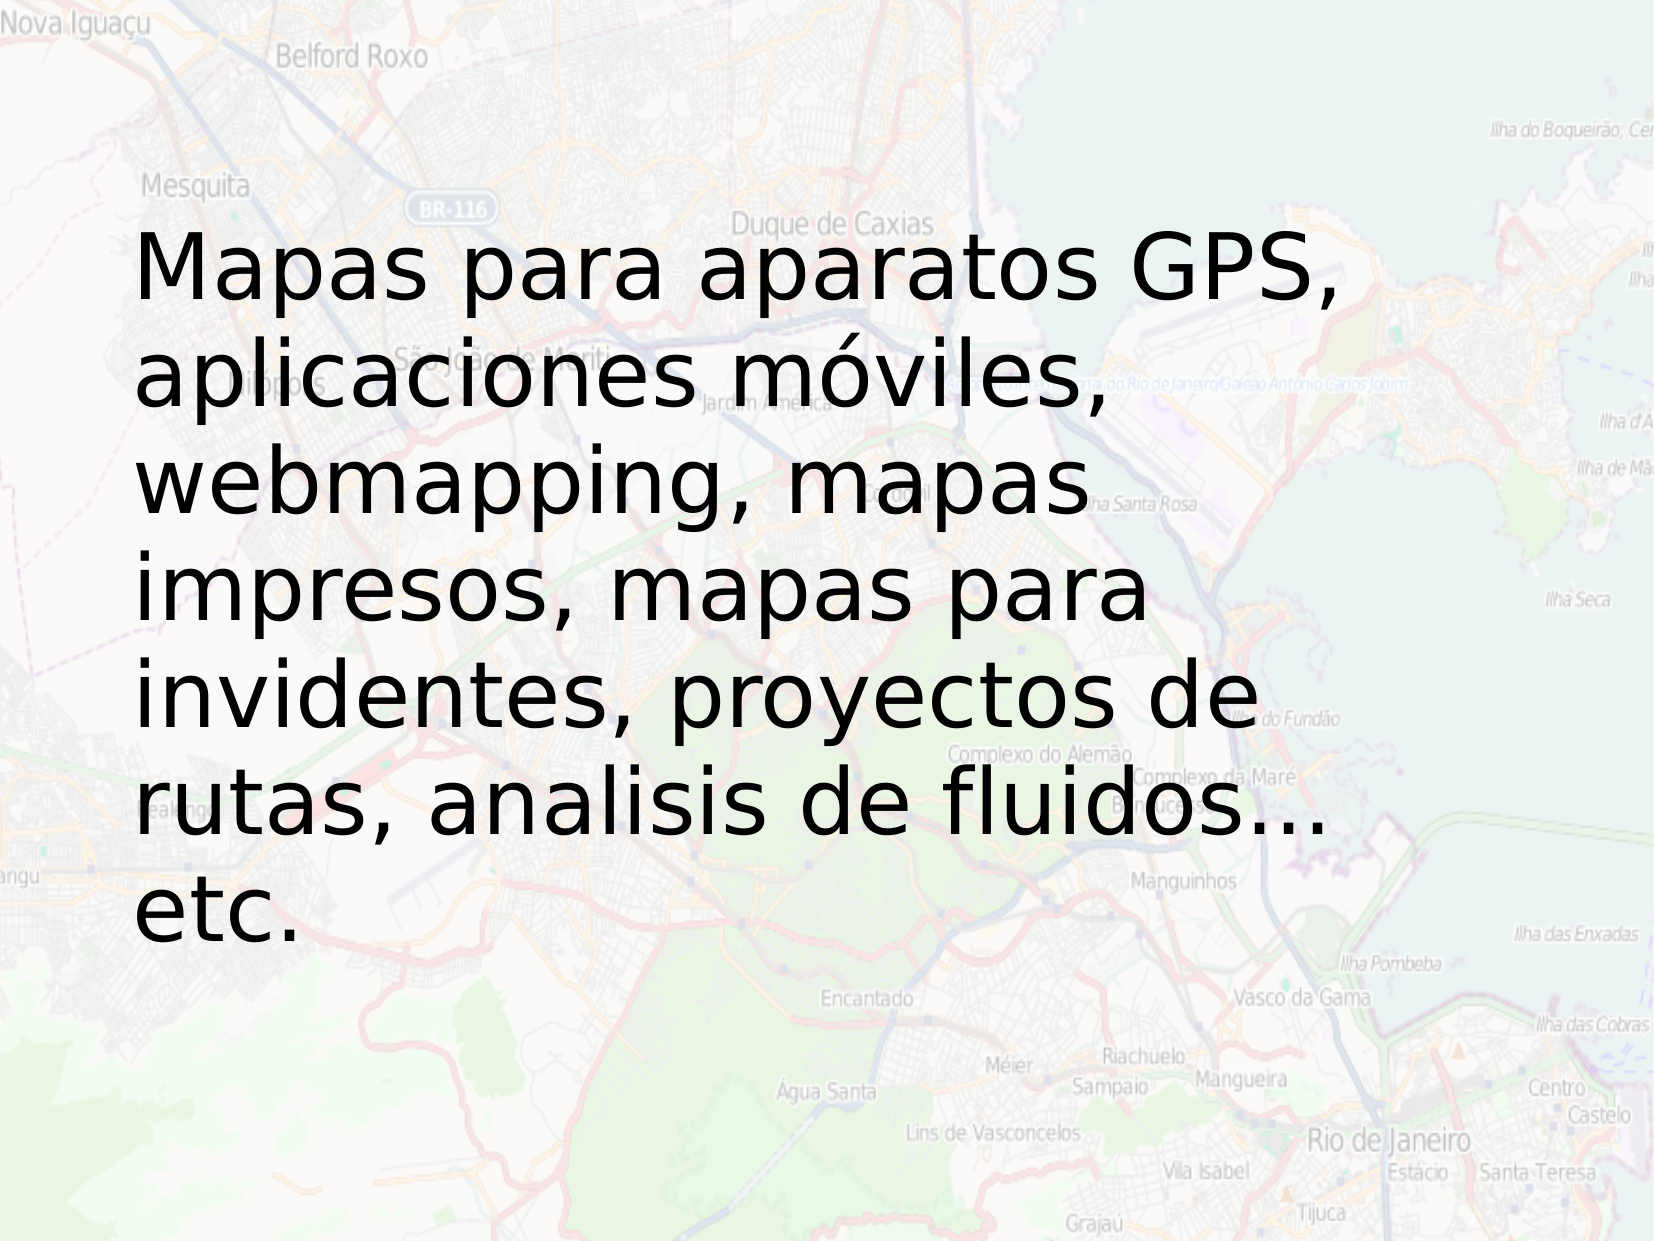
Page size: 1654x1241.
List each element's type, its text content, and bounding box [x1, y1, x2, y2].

text_box Mapas para aparatos GPS, aplicaciones móviles, webmapping, mapas impresos, mapas para invidentes, proyectos de rutas, analisis de fluidos... etc. [118, 206, 1536, 1028]
